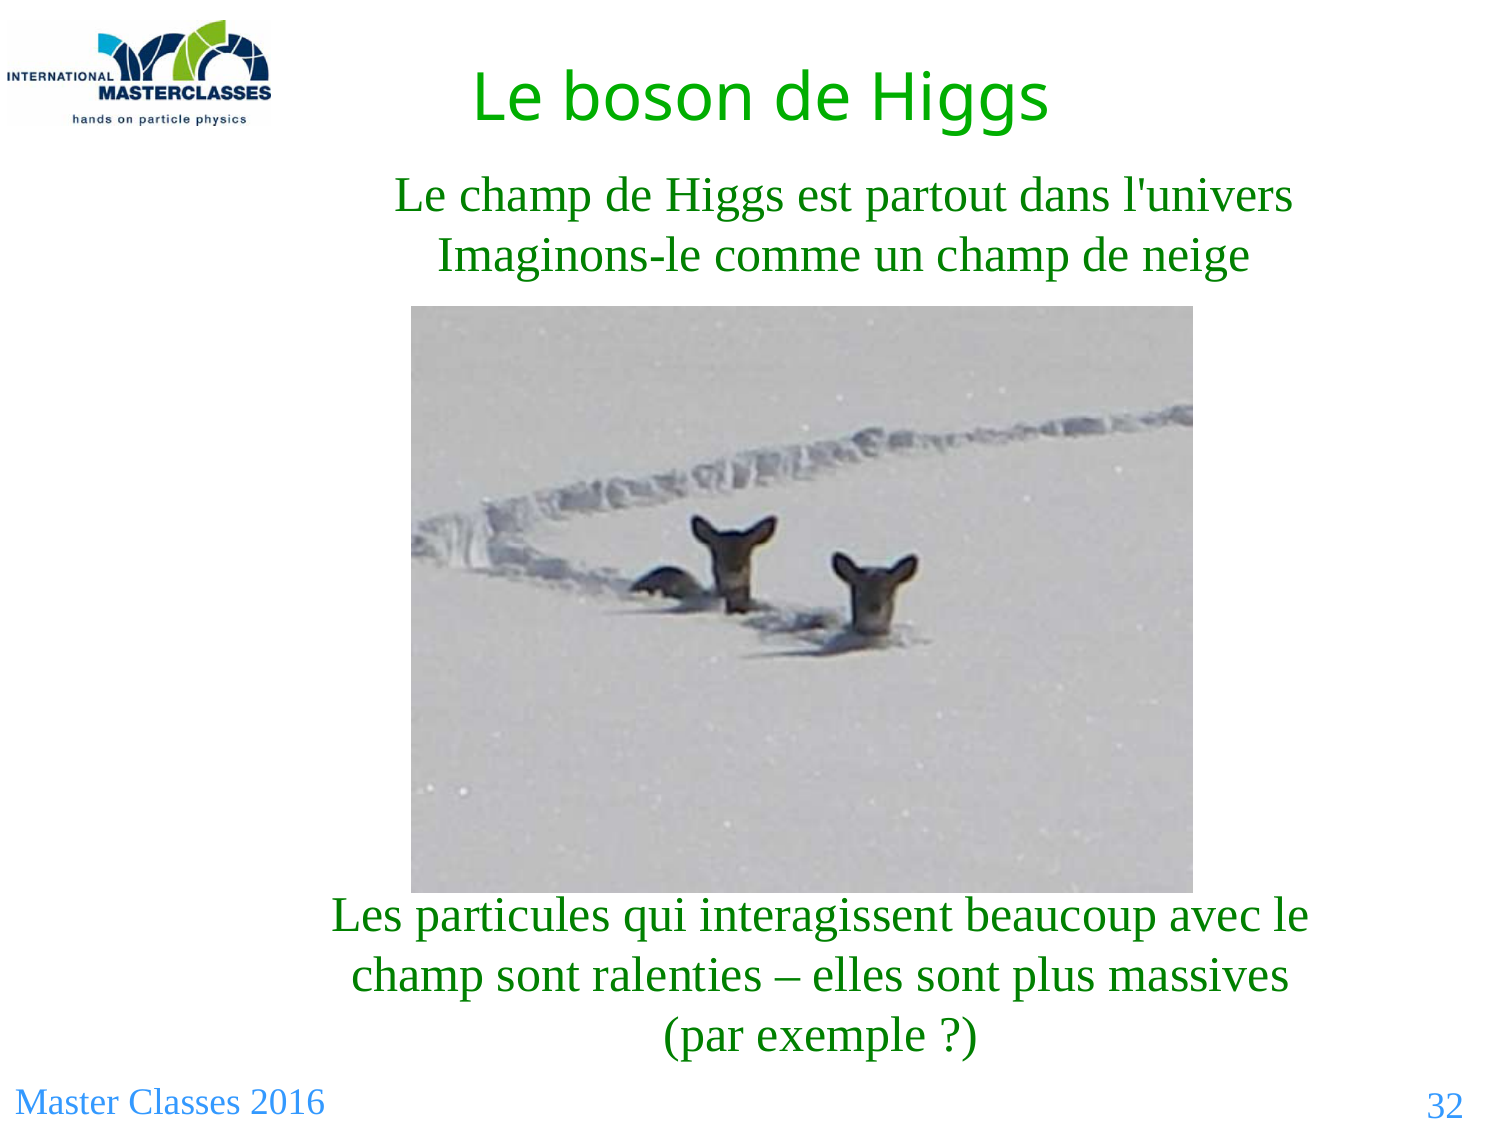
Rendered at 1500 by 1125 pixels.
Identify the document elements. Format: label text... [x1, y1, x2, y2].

title Le boson de Higgs [259, 0, 1263, 188]
text_box Le champ de Higgs est partout dans l'univers Imaginons-le comme un champ de neige [354, 153, 1335, 289]
picture [2, 10, 259, 130]
text_box Les particules qui interagissent beaucoup avec le champ sont ralenties – elles sont plus massives (par exemple ?) [301, 873, 1341, 1087]
picture [411, 306, 1193, 873]
